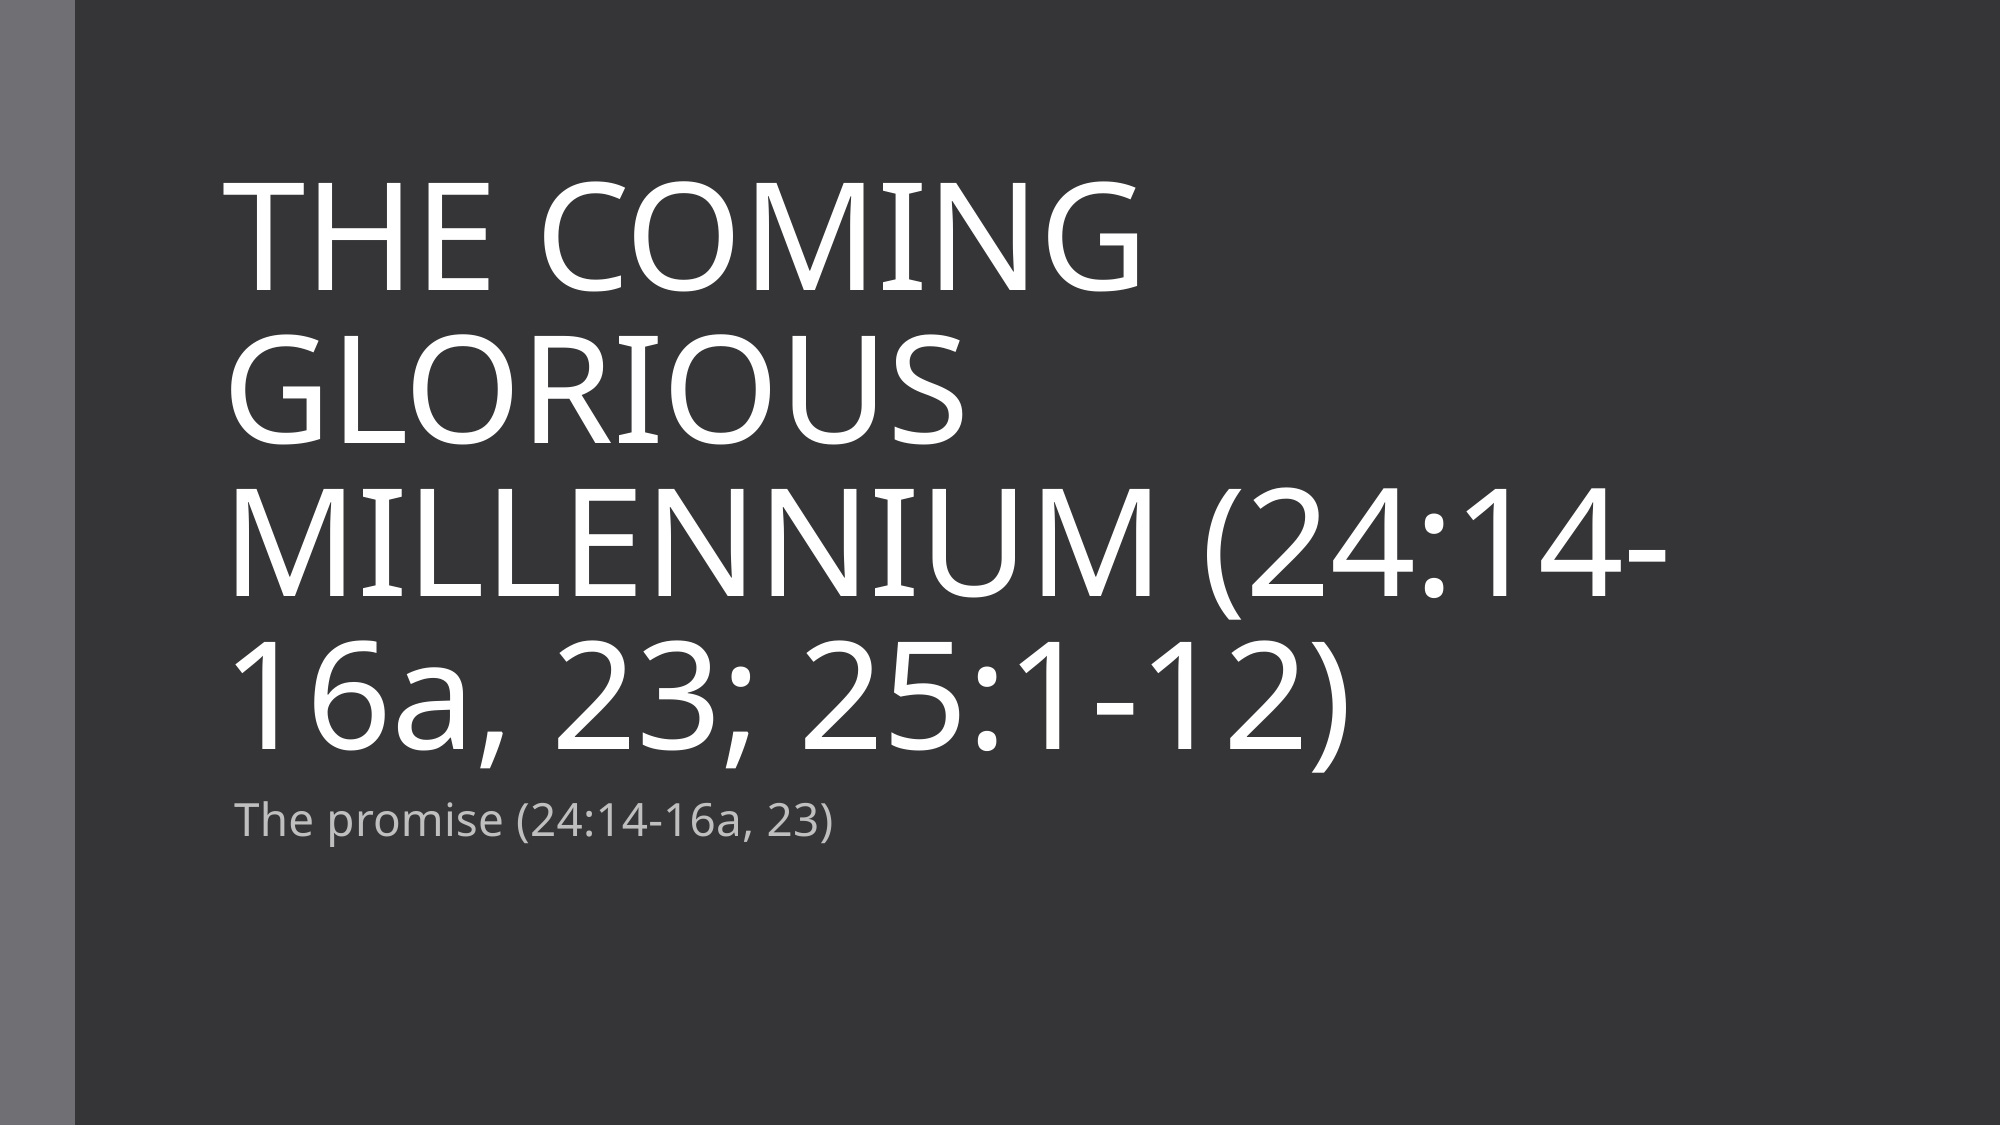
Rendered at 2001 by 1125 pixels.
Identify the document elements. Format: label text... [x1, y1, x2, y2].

subtitle The promise (24:14-16a, 23) [206, 787, 1752, 1066]
title THE COMING GLORIOUS MILLENNIUM (24:14-16a, 23; 25:1-12) [206, 124, 1752, 787]
